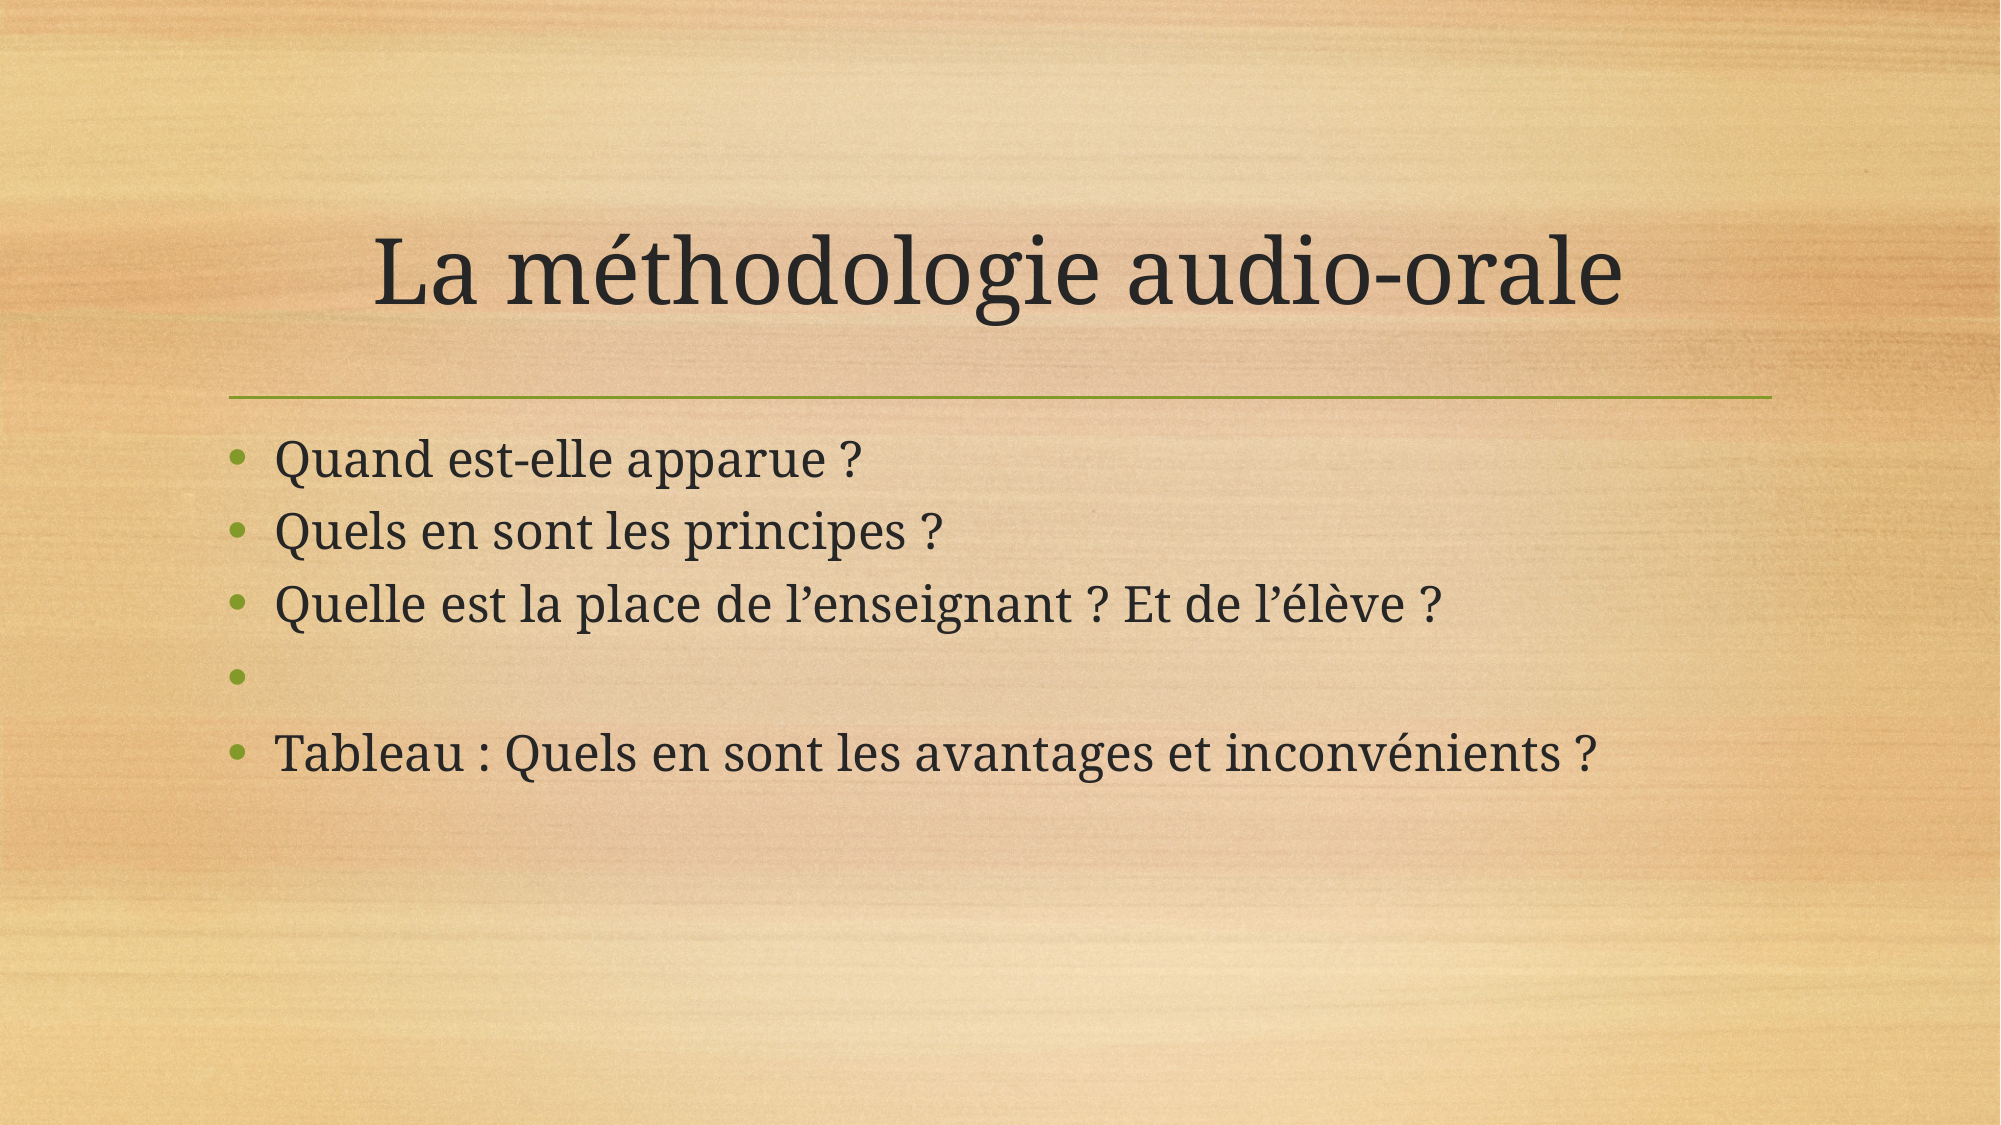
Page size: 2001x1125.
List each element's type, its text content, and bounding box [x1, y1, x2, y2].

title La méthodologie audio-orale [212, 161, 1788, 376]
list Quand est-elle apparue ? Quels en sont les principes ? Quelle est la place de l’enseignant ? Et de l’élève ? Tableau : Quels en sont les avantages et inconvénients ? [212, 419, 1788, 964]
